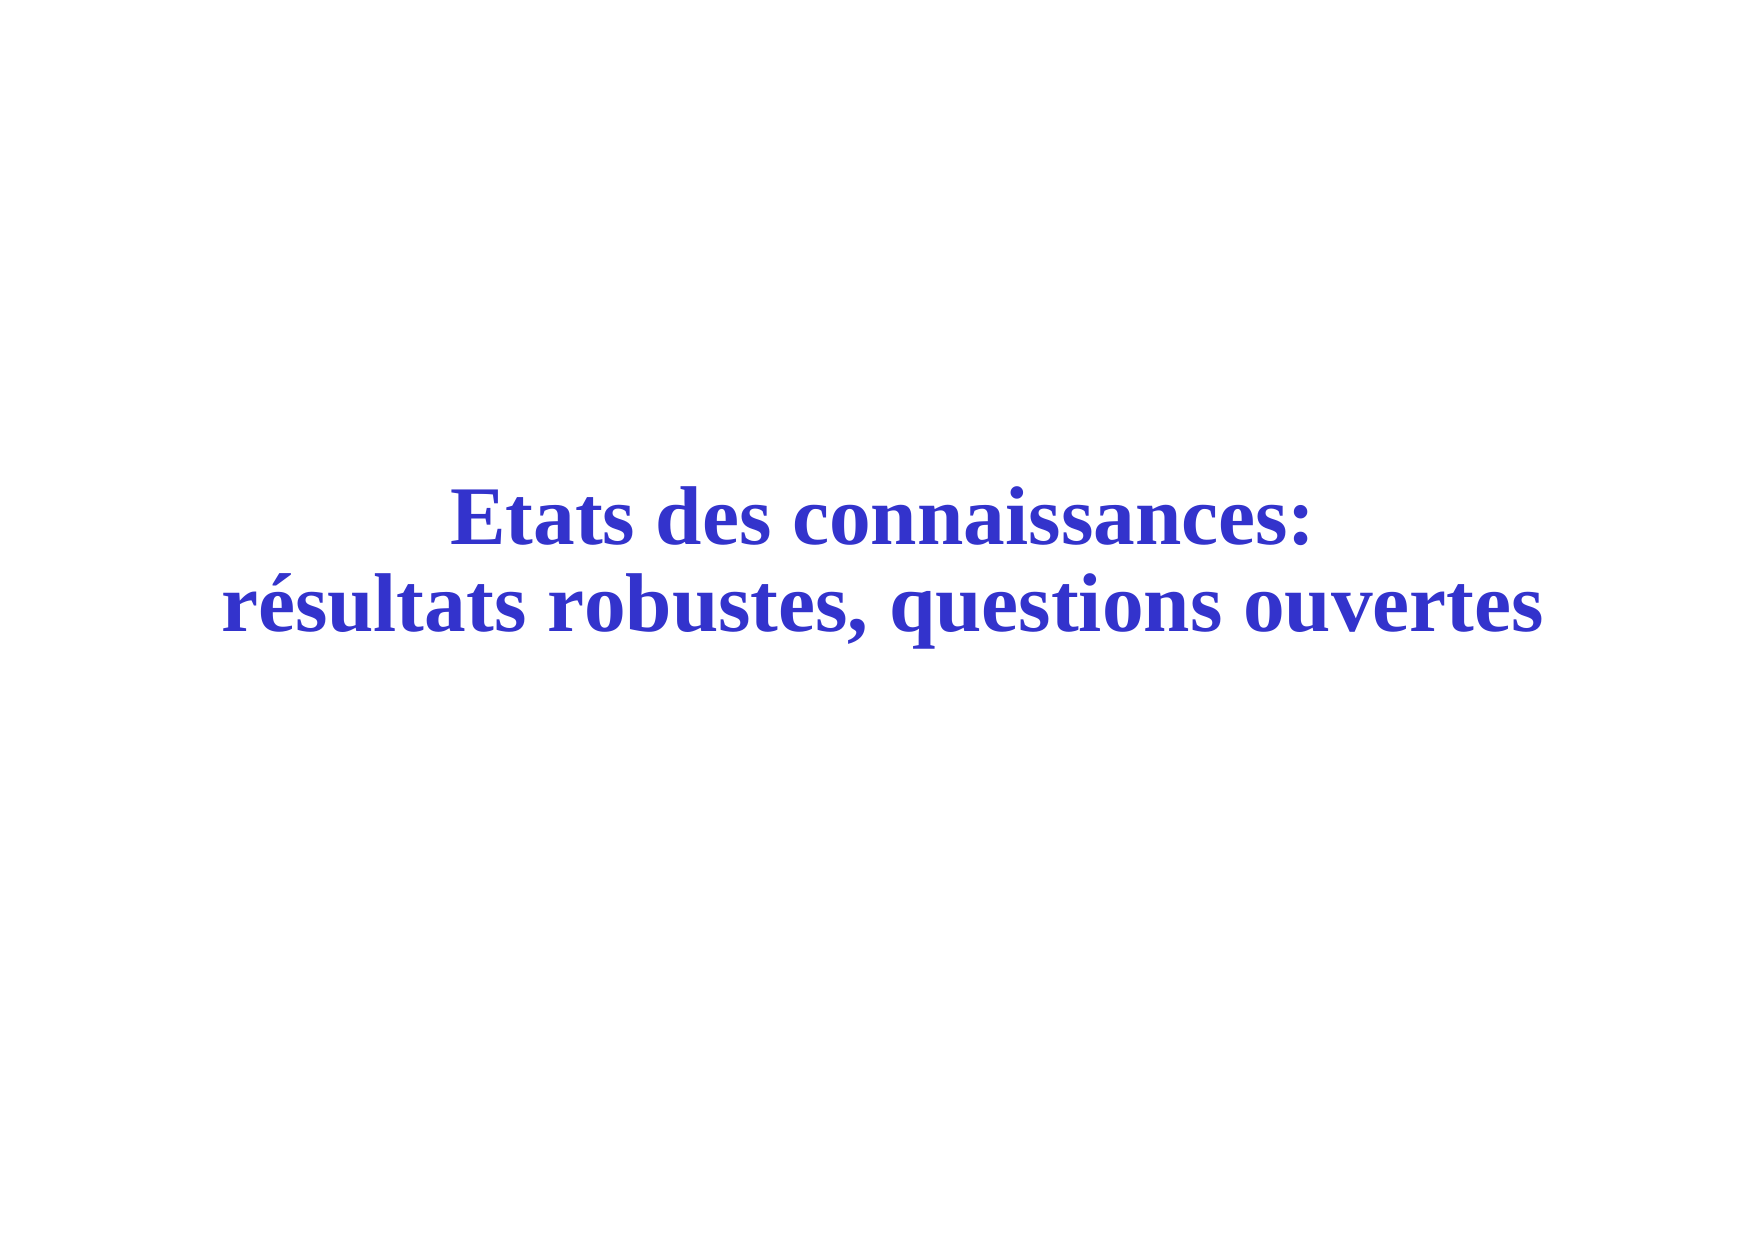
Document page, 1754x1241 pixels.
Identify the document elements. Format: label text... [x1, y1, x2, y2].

text_box Etats des connaissances: résultats robustes, questions ouvertes [127, 467, 1640, 657]
